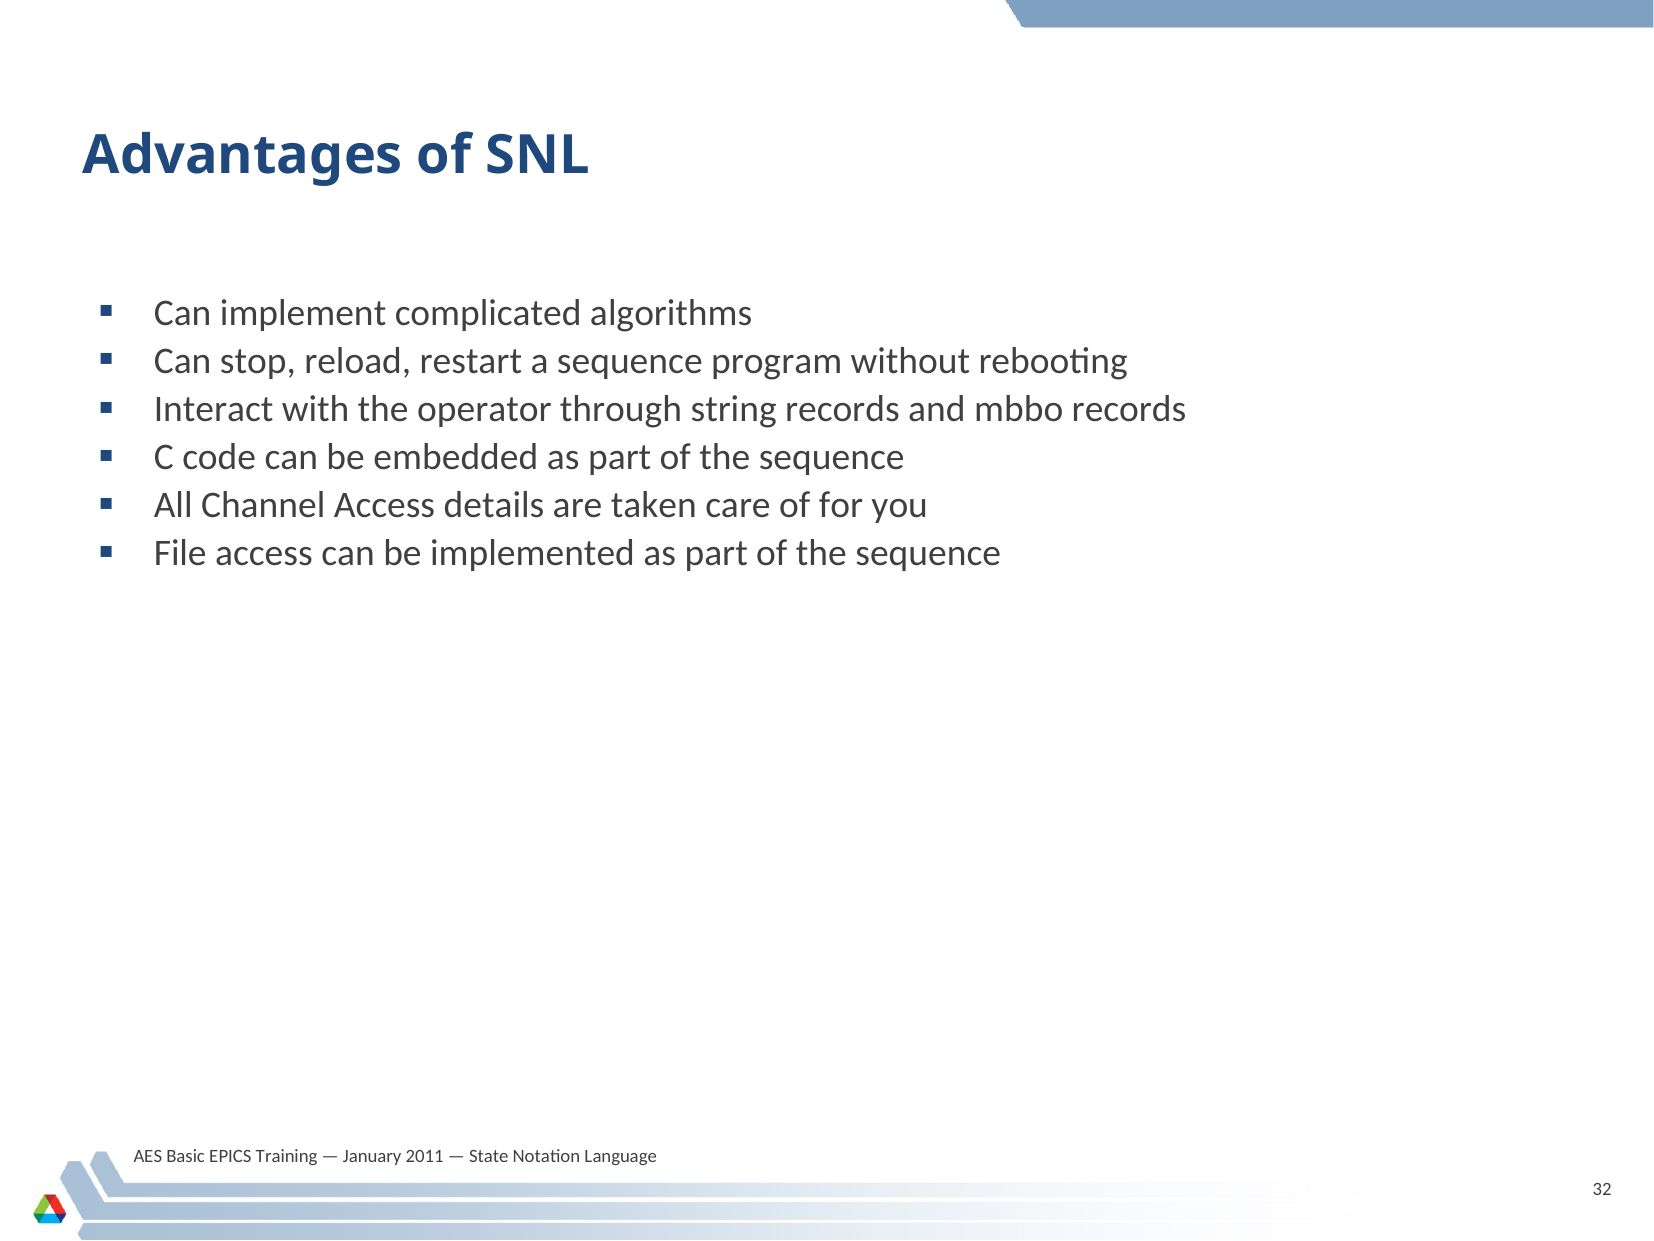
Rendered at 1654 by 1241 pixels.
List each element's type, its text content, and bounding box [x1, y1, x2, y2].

picture [0, 0, 1654, 29]
title Advantages of SNL [82, 49, 1571, 257]
list Can implement complicated algorithms Can stop, reload, restart a sequence program without rebooting Interact with the operator through string records and mbbo records C code can be embedded as part of the sequence All Channel Access details are taken care of for you File access can be implemented as part of the sequence [82, 289, 1571, 1124]
picture [0, 1143, 1654, 1240]
